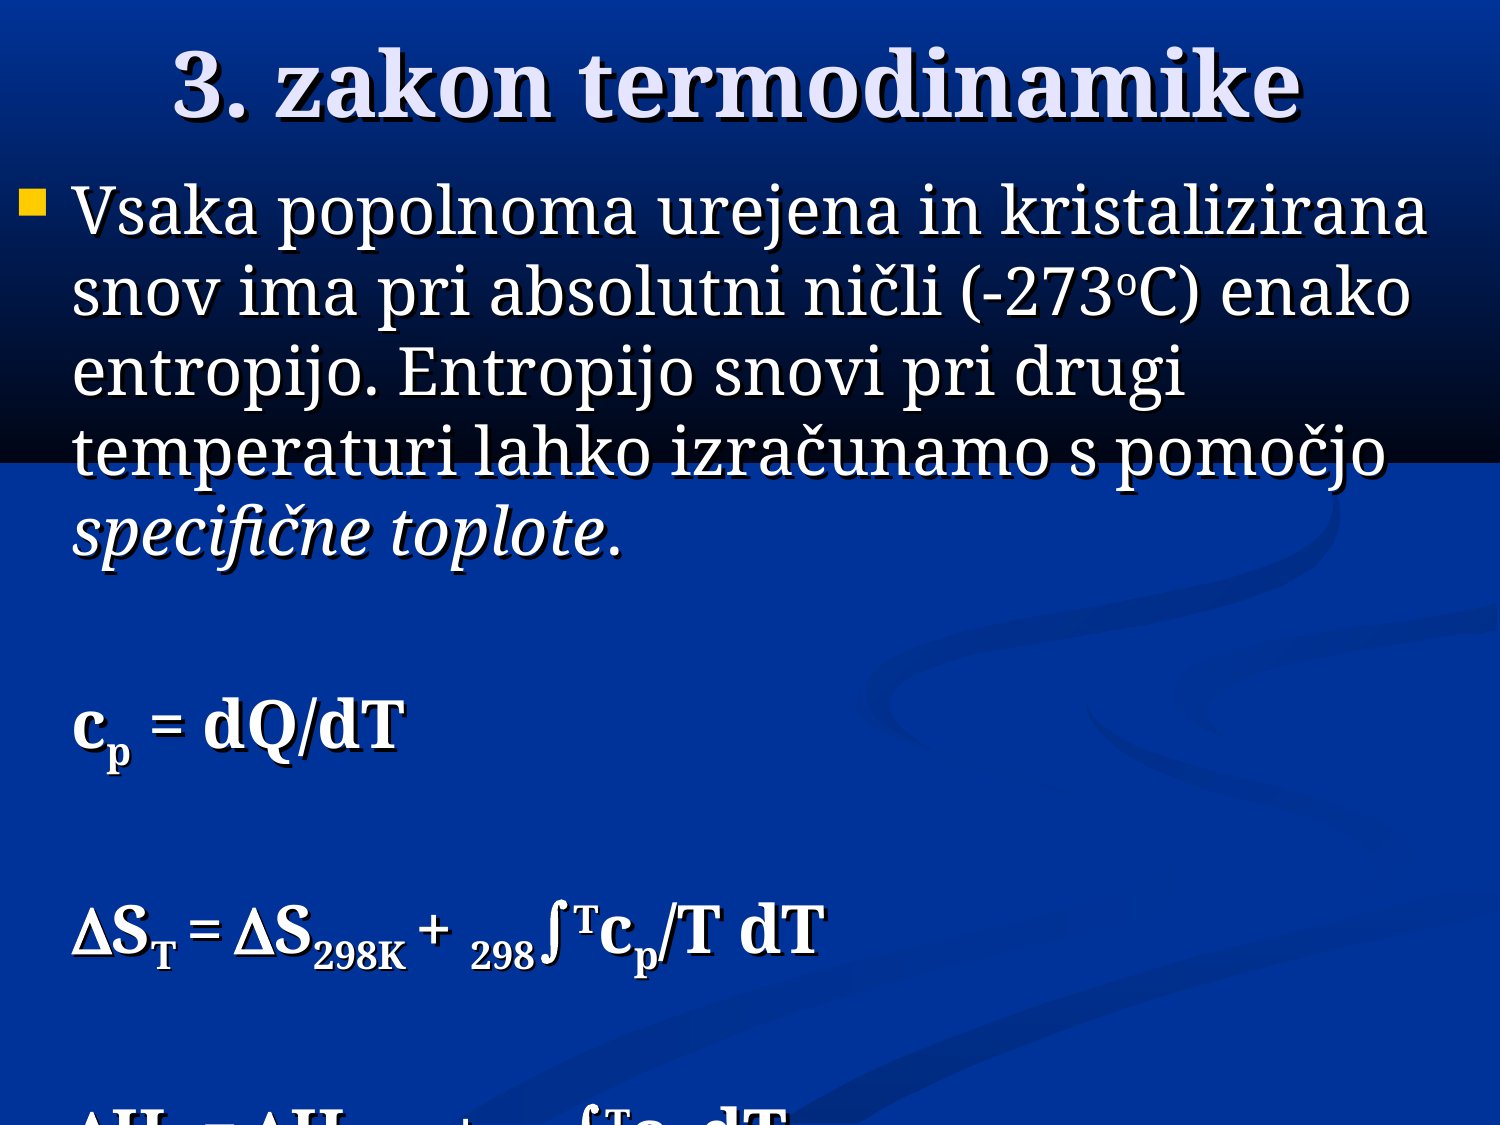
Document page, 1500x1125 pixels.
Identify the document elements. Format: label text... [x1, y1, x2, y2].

title 3. zakon termodinamike [75, 0, 1426, 160]
list Vsaka popolnoma urejena in kristalizirana snov ima pri absolutni ničli (-273oC) enako entropijo. Entropijo snovi pri drugi temperaturi lahko izračunamo s pomočjo specifične toplote. cp = dQ/dT ST = S298K + 298Tcp/T dT HT = H298K + 298Tcp dT [0, 160, 1500, 1125]
